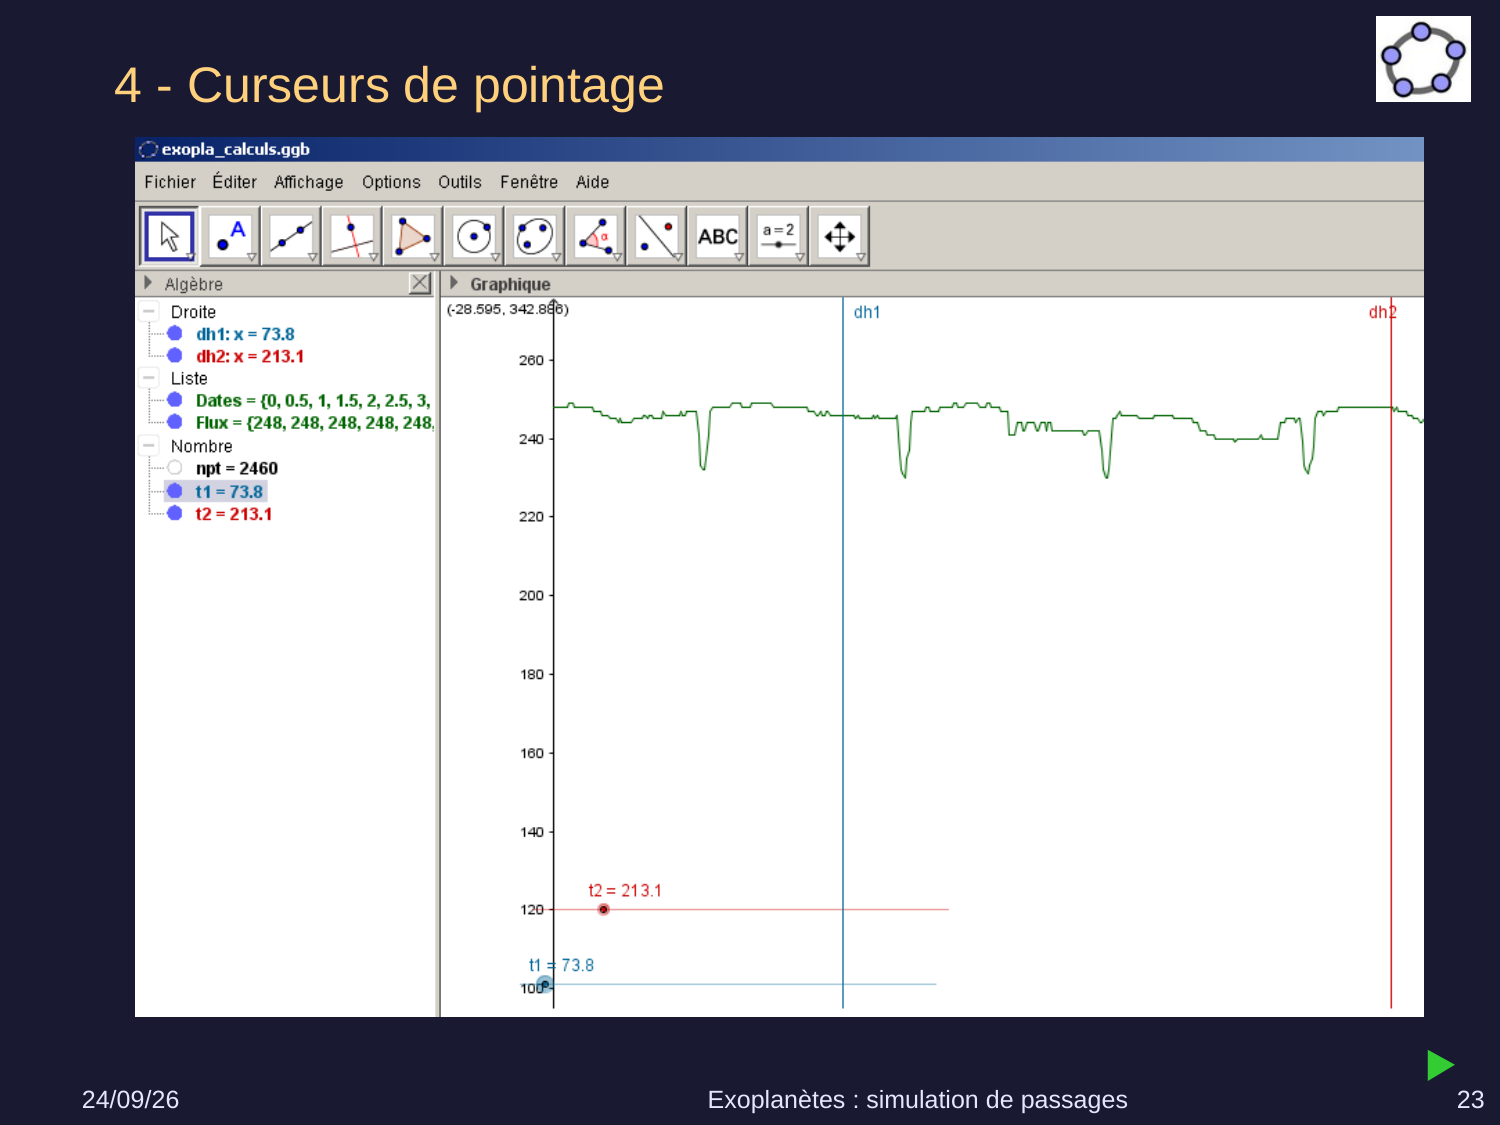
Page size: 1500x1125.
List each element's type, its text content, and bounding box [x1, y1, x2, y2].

picture [1376, 16, 1471, 102]
text_box 4 - Curseurs de pointage [100, 44, 1424, 120]
text_box  [1409, 1034, 1475, 1096]
chart [135, 137, 1424, 1017]
